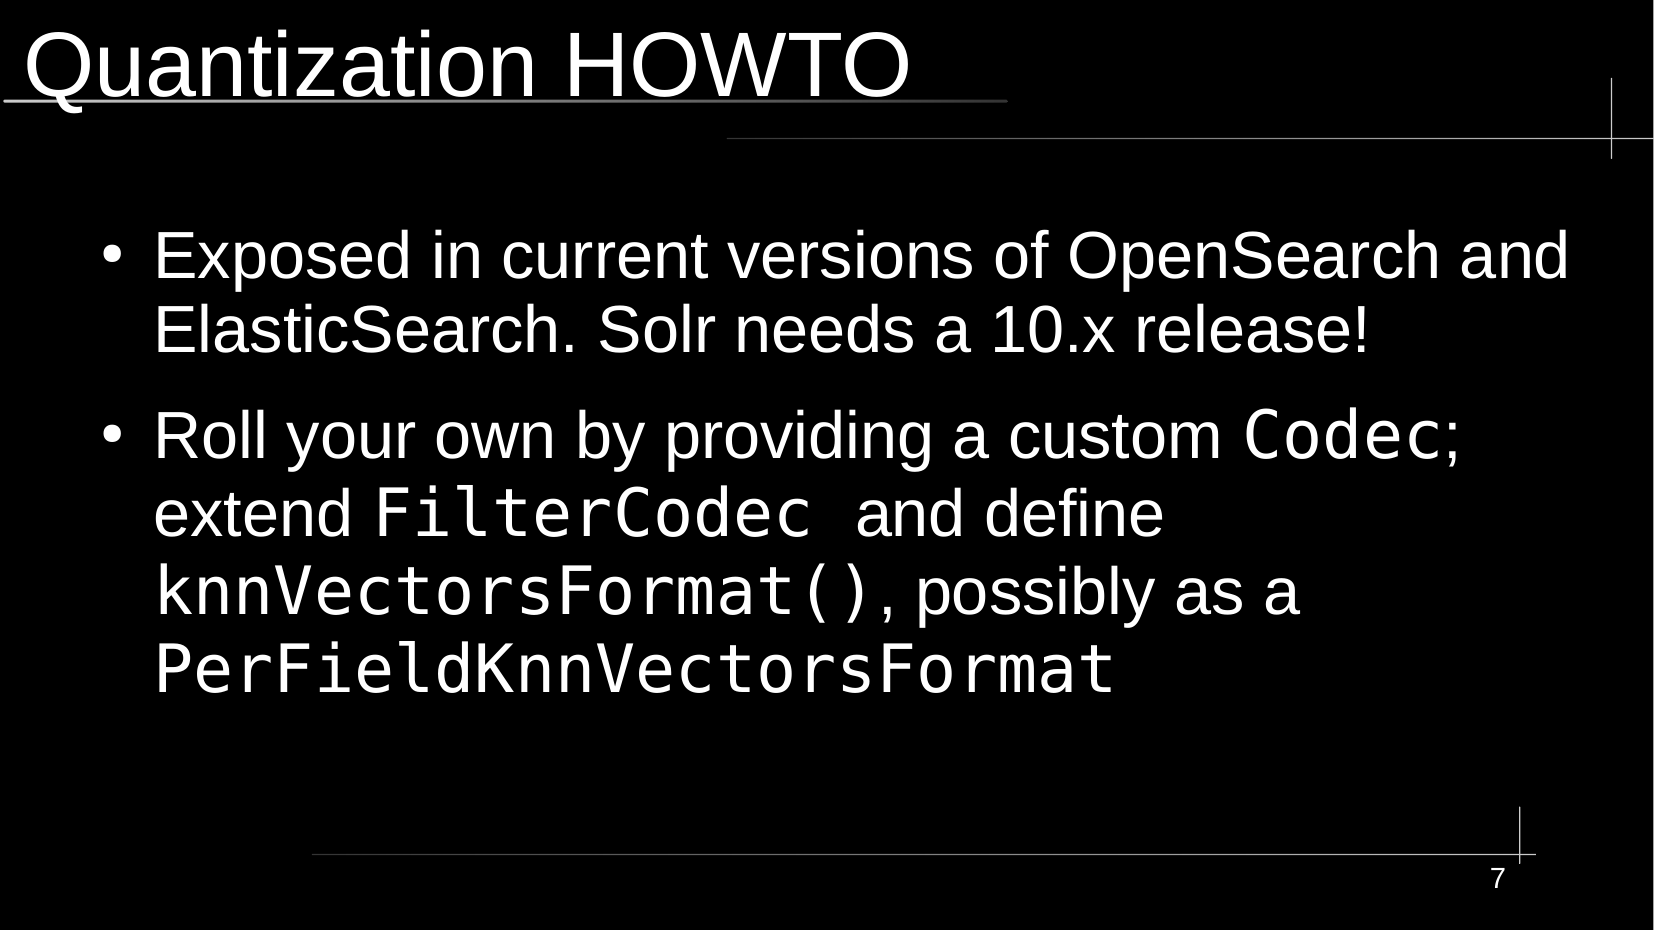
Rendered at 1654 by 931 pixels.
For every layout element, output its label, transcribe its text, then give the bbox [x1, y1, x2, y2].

title Quantization HOWTO [23, 11, 1589, 119]
list Exposed in current versions of OpenSearch and ElasticSearch. Solr needs a 10.x release! Roll your own by providing a custom Codec; extend FilterCodec and define knnVectorsFormat(), possibly as a PerFieldKnnVectorsFormat [82, 217, 1613, 758]
